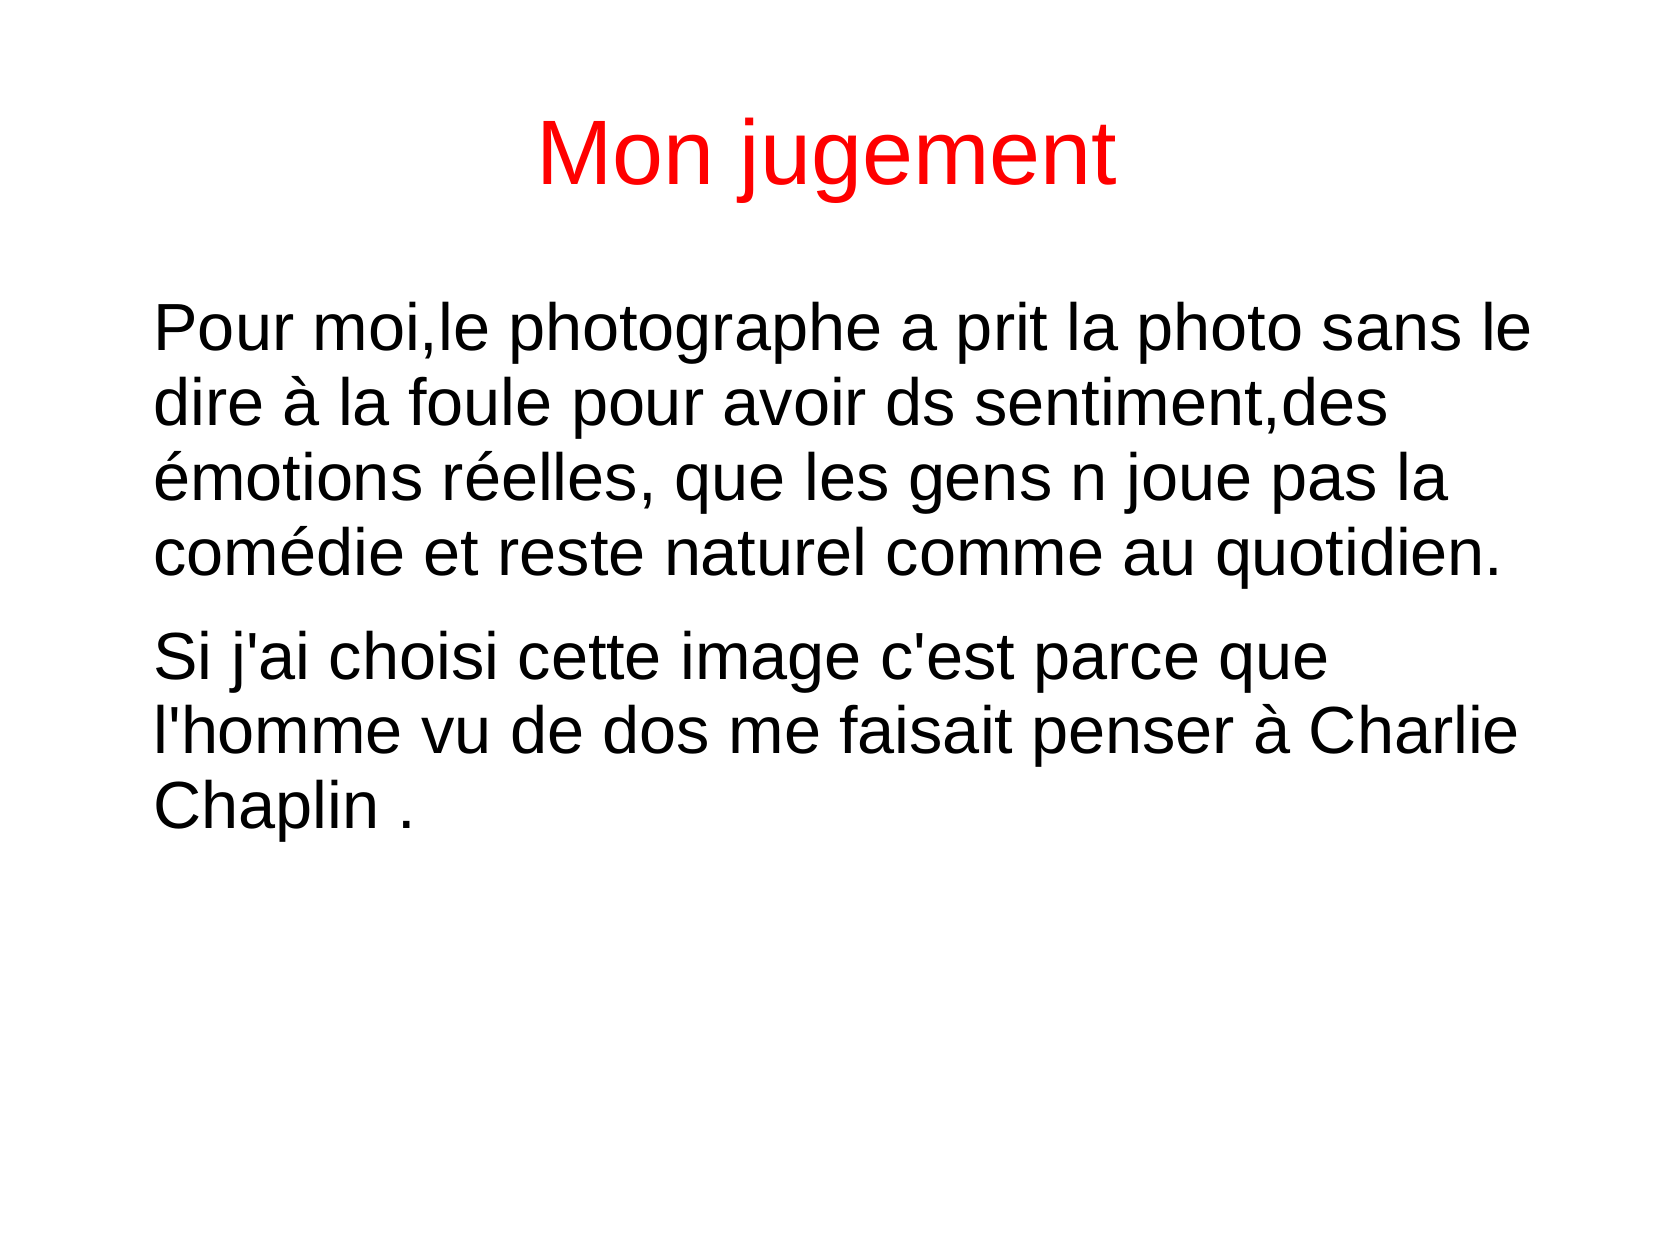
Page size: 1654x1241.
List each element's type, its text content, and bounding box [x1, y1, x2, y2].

list Pour moi,le photographe a prit la photo sans le dire à la foule pour avoir ds sentiment,des émotions réelles, que les gens n joue pas la comédie et reste naturel comme au quotidien. Si j'ai choisi cette image c'est parce que l'homme vu de dos me faisait penser à Charlie Chaplin . [82, 290, 1571, 1109]
title Mon jugement [82, 49, 1571, 257]
